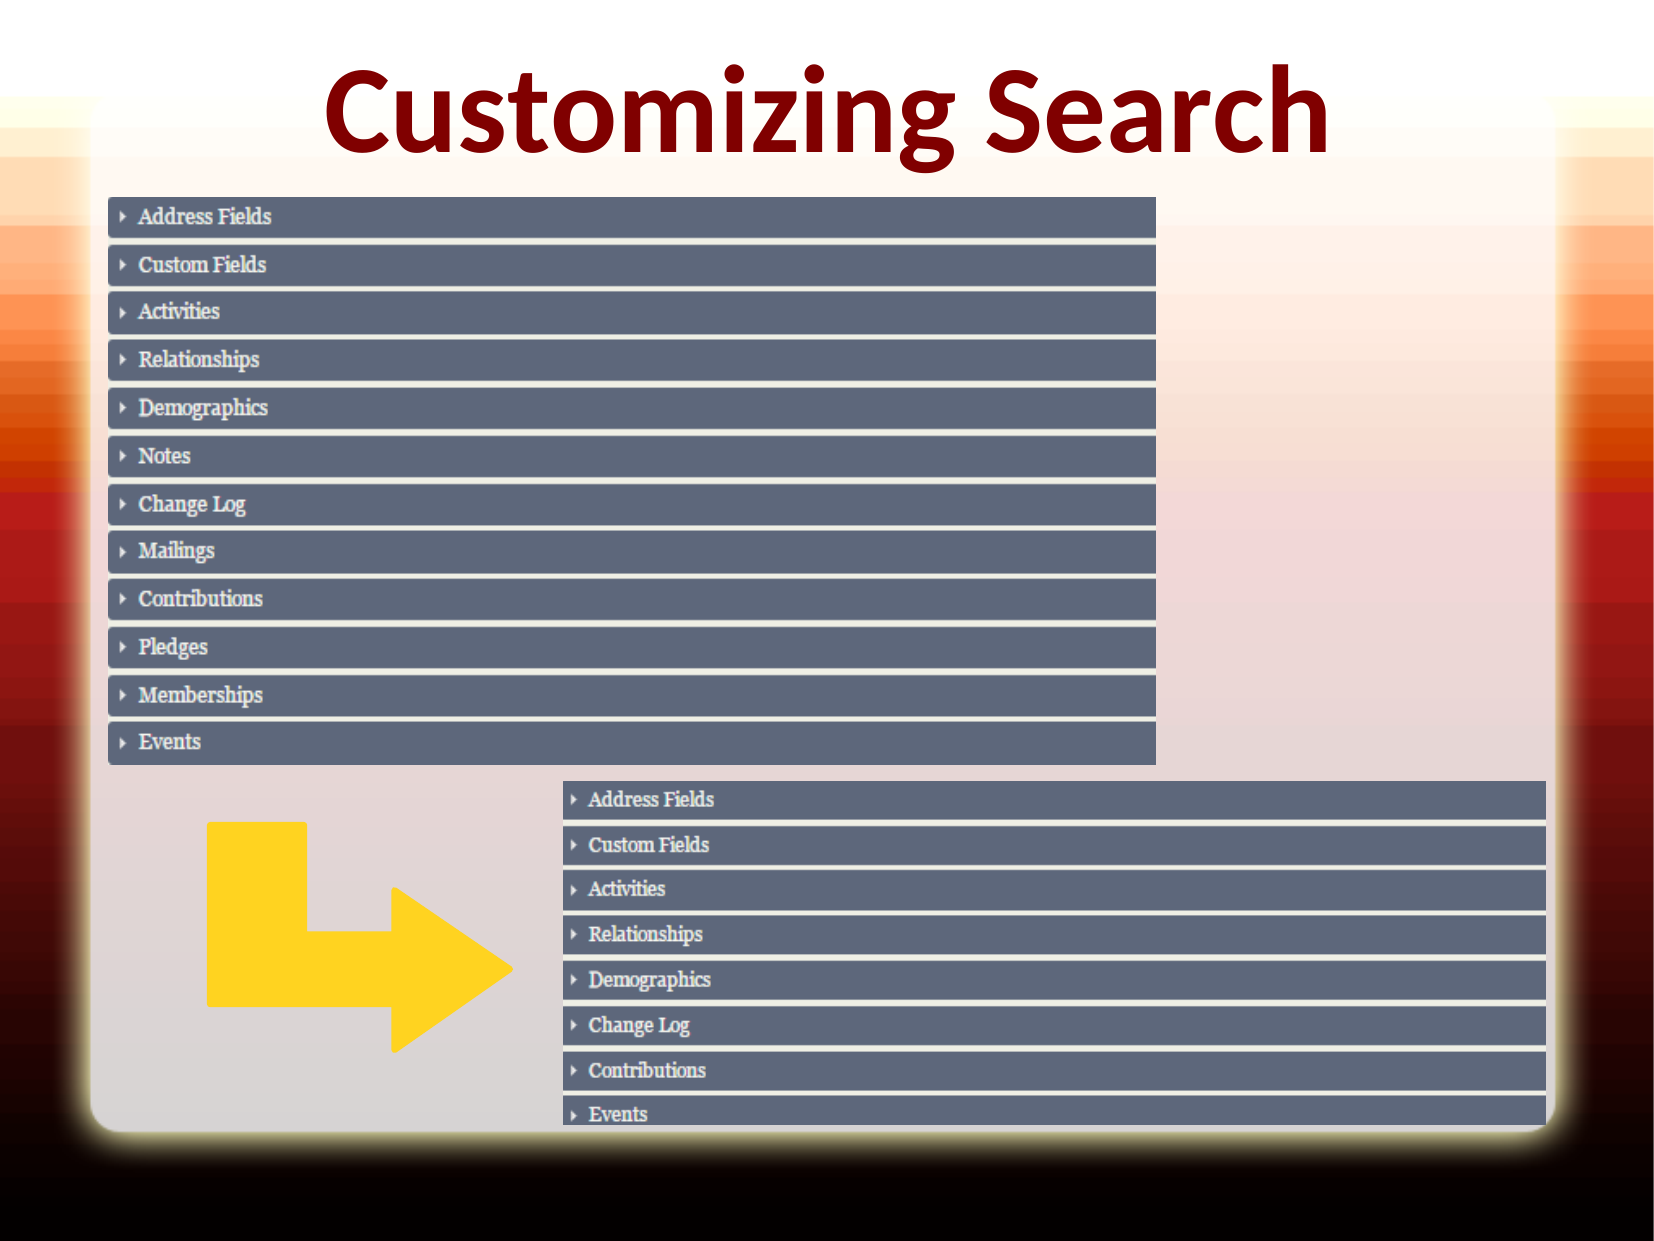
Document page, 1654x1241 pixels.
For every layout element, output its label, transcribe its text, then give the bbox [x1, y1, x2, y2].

title Customizing Search [120, 17, 1538, 226]
picture [0, 0, 1654, 1241]
text_box [210, 825, 511, 1051]
